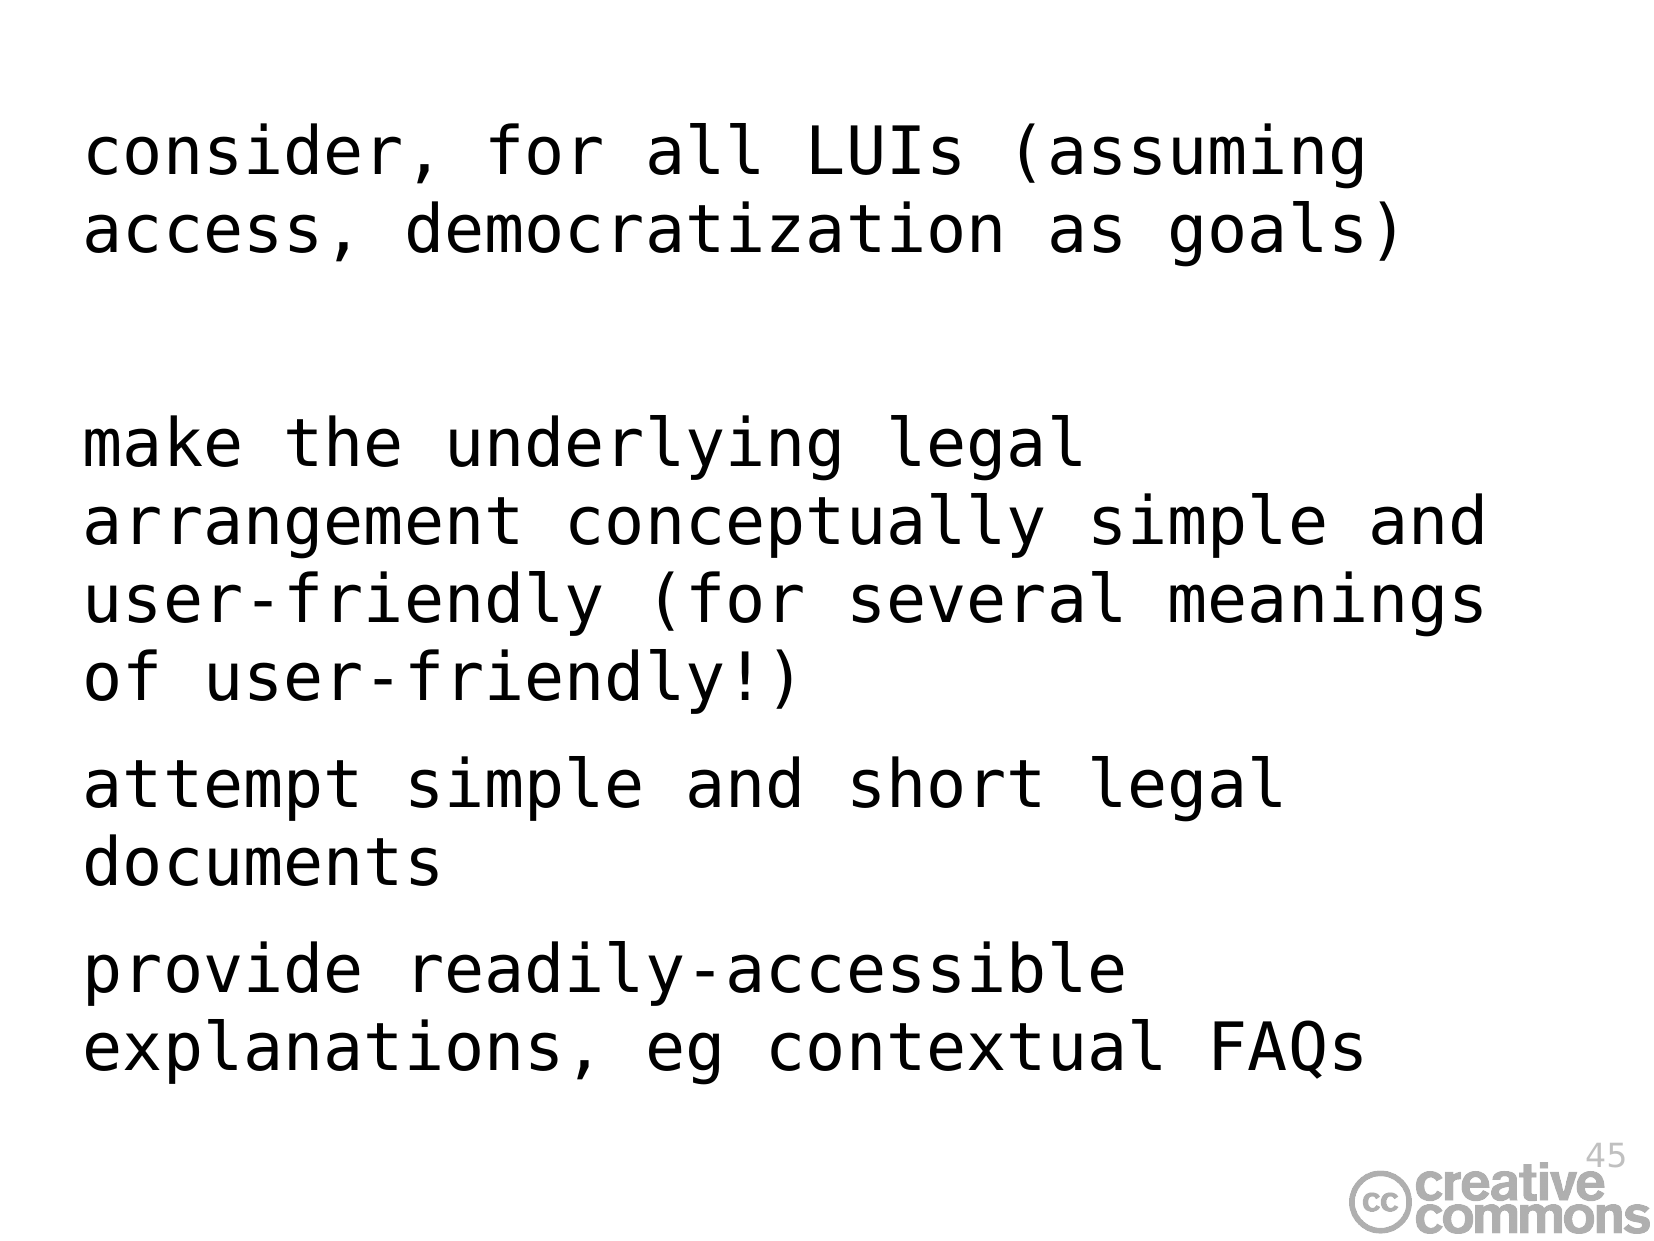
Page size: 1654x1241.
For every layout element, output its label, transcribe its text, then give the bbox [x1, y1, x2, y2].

picture [1349, 1162, 1650, 1234]
list consider, for all LUIs (assuming access, democratization as goals) make the underlying legal arrangement conceptually simple and user-friendly (for several meanings of user-friendly!) attempt simple and short legal documents provide readily-accessible explanations, eg contextual FAQs [82, 112, 1571, 1109]
